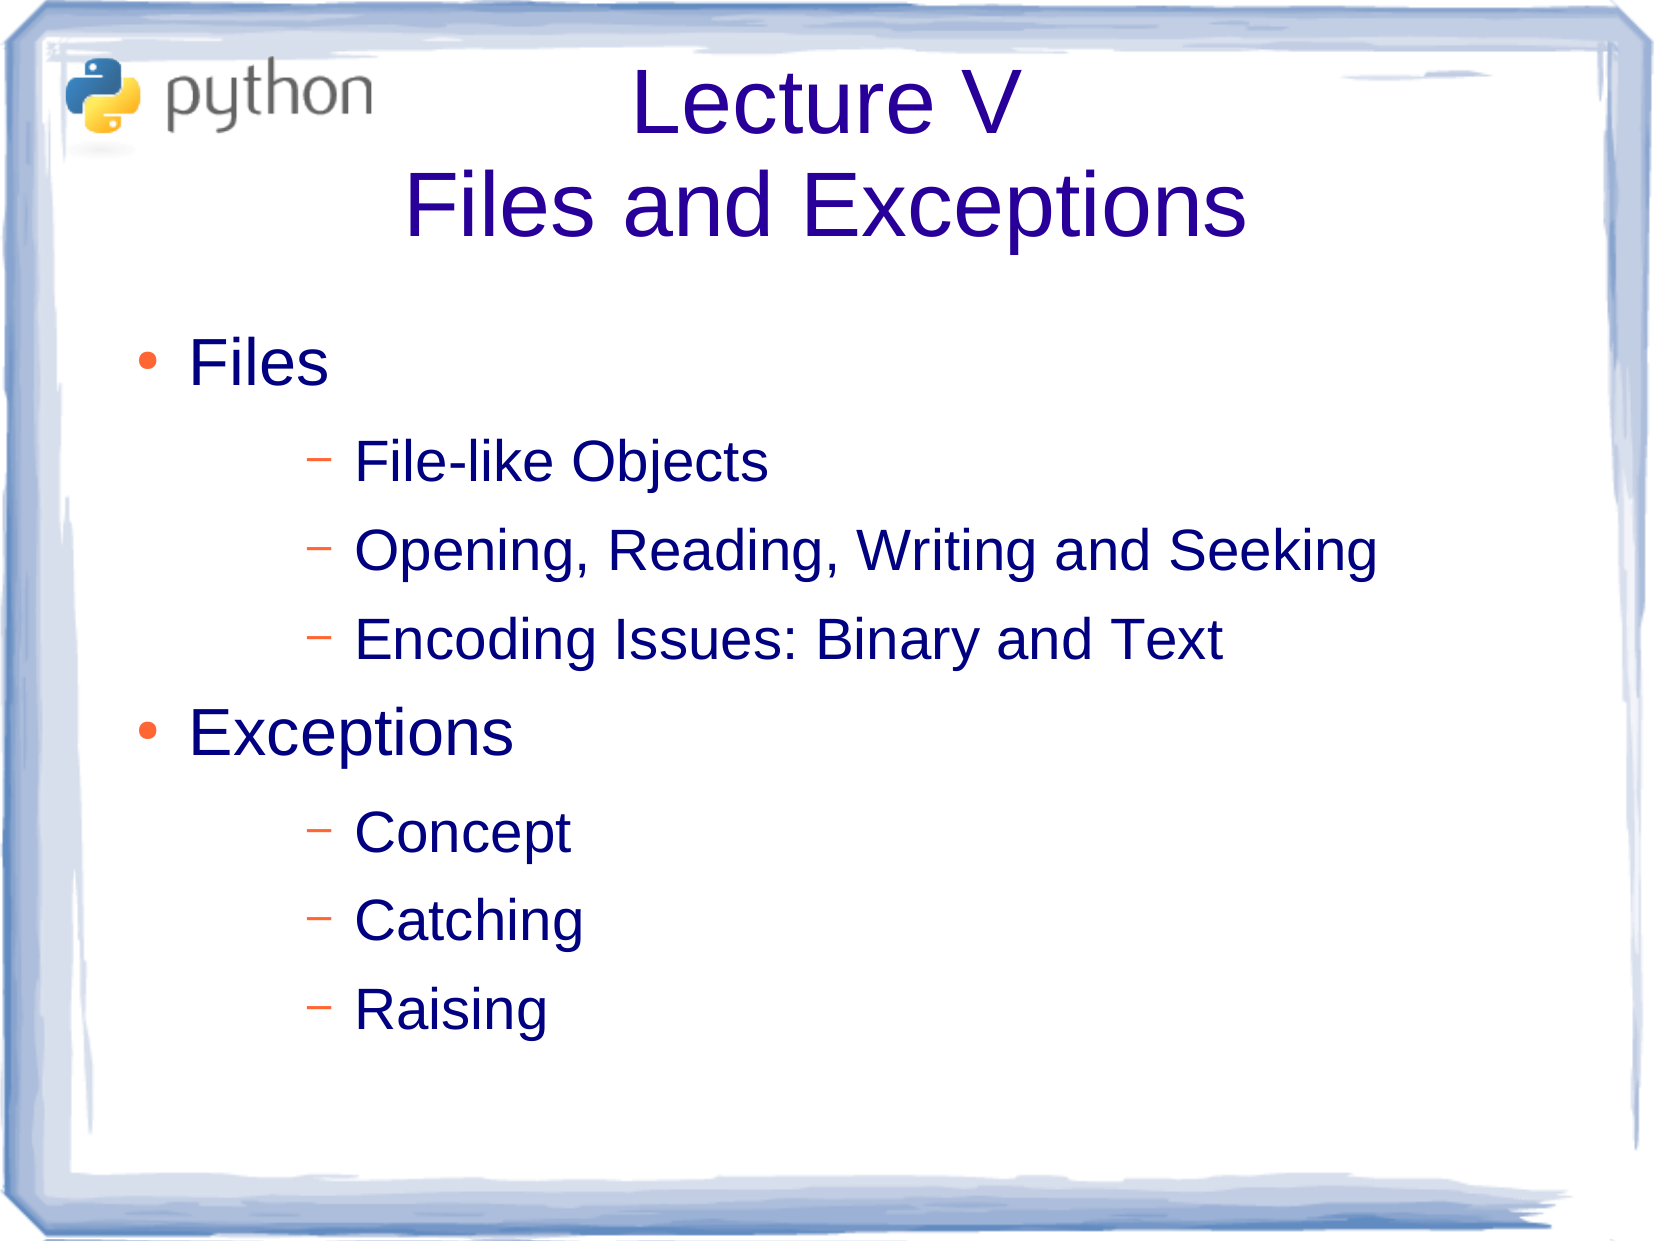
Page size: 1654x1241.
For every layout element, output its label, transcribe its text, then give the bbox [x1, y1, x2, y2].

picture [0, 0, 1654, 1241]
title Lecture V Files and Exceptions [82, 49, 1571, 257]
list Files File-like Objects Opening, Reading, Writing and Seeking Encoding Issues: Binary and Text Exceptions Concept Catching Raising [118, 324, 1571, 1041]
